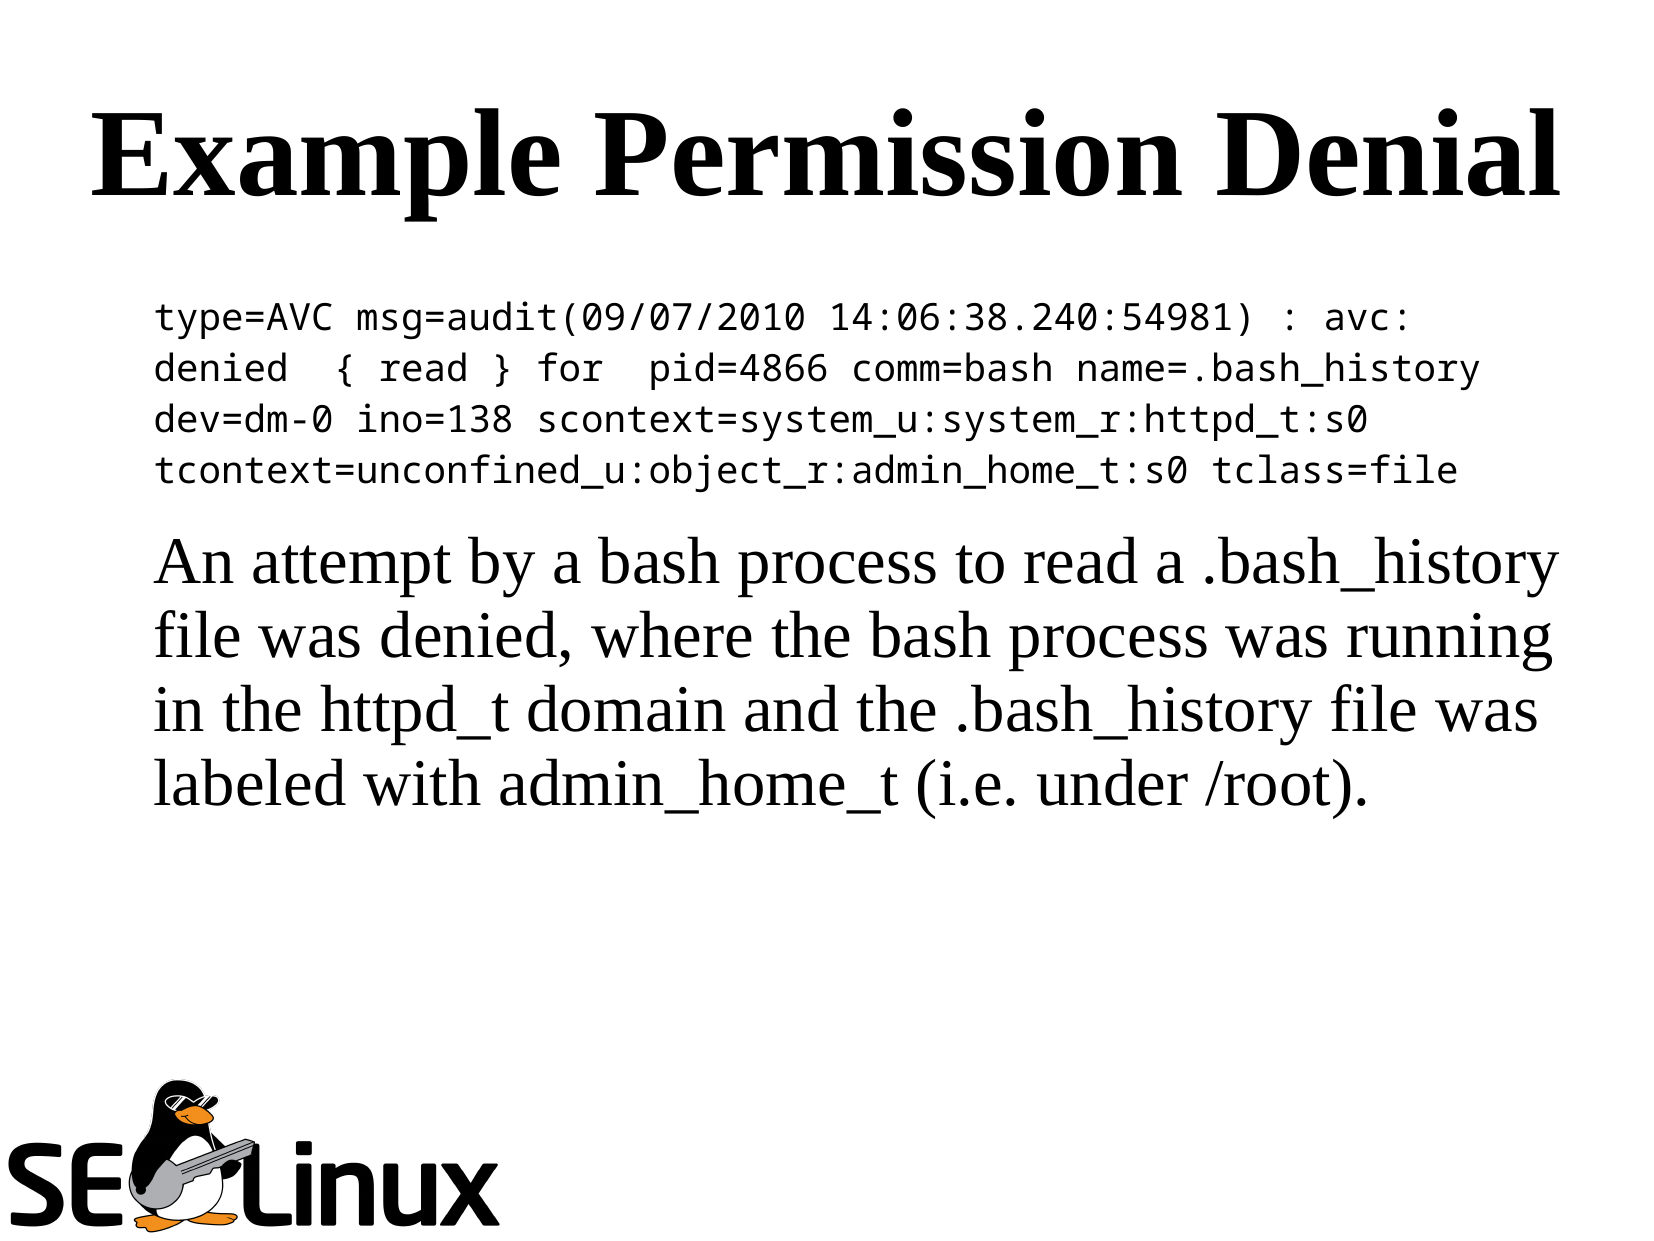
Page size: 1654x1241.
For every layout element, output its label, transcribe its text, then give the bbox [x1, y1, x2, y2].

picture [0, 919, 526, 1241]
list type=AVC msg=audit(09/07/2010 14:06:38.240:54981) : avc: denied { read } for pid=4866 comm=bash name=.bash_history dev=dm-0 ino=138 scontext=system_u:system_r:httpd_t:s0 tcontext=unconfined_u:object_r:admin_home_t:s0 tclass=file An attempt by a bash process to read a .bash_history file was denied, where the bash process was running in the httpd_t domain and the .bash_history file was labeled with admin_home_t (i.e. under /root). [82, 290, 1571, 1010]
title Example Permission Denial [82, 49, 1571, 257]
